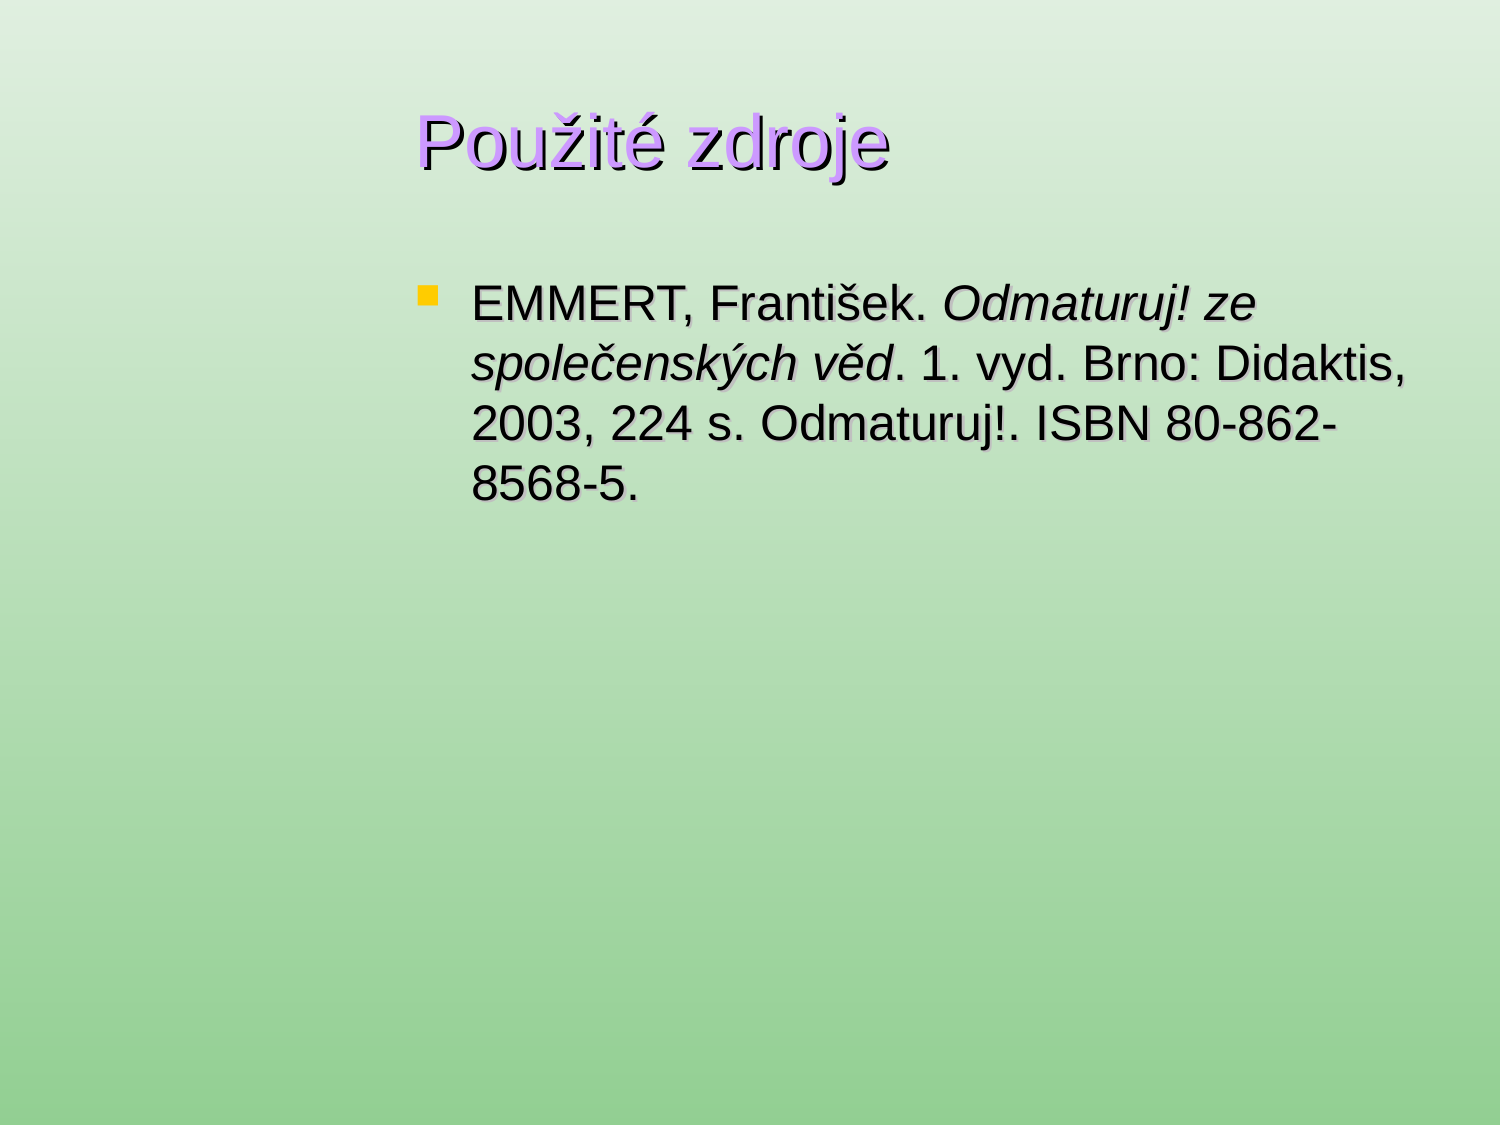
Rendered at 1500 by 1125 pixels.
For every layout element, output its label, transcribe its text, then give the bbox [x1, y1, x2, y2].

list EMMERT, František. Odmaturuj! ze společenských věd. 1. vyd. Brno: Didaktis, 2003, 224 s. Odmaturuj!. ISBN 80-862-8568-5. [399, 262, 1450, 1001]
title Použité zdroje [399, 37, 1450, 238]
